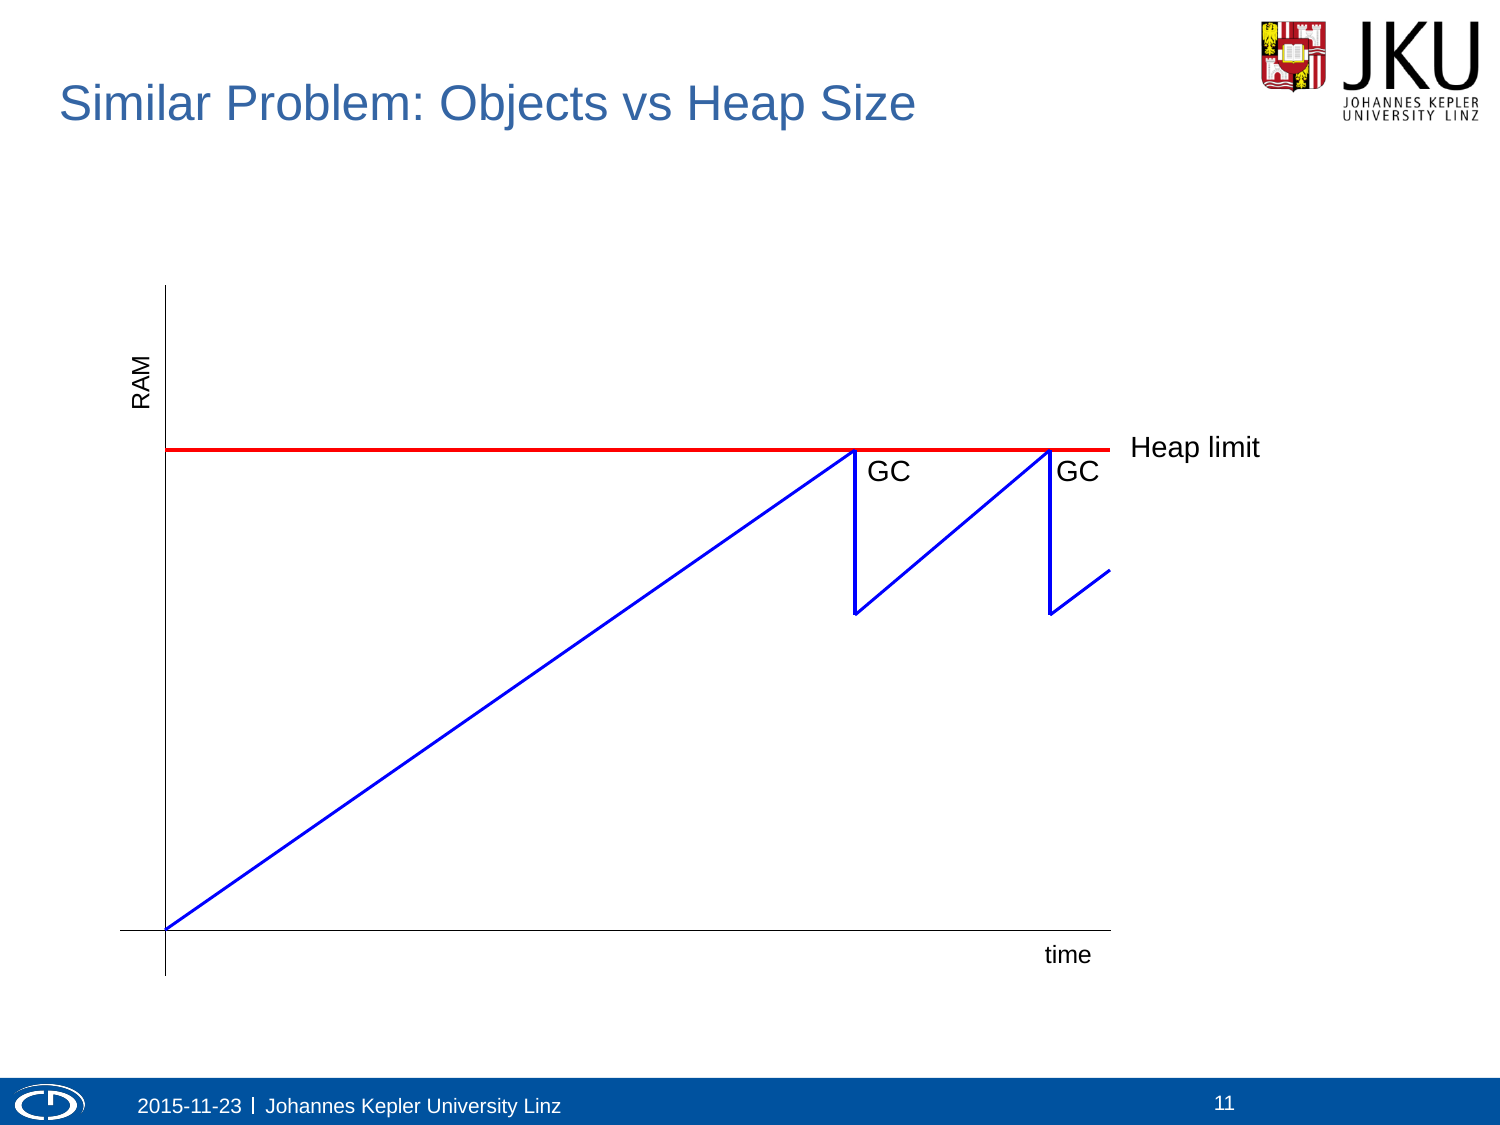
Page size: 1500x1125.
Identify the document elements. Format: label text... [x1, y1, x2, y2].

text_box GC [1041, 447, 1115, 495]
text_box Heap limit [1115, 423, 1276, 471]
picture [1249, 7, 1495, 129]
title Similar Problem: Objects vs Heap Size [58, 58, 1004, 148]
text_box time [1030, 933, 1107, 977]
text_box GC [852, 447, 926, 495]
text_box RAM [119, 340, 163, 426]
picture [11, 1077, 88, 1125]
